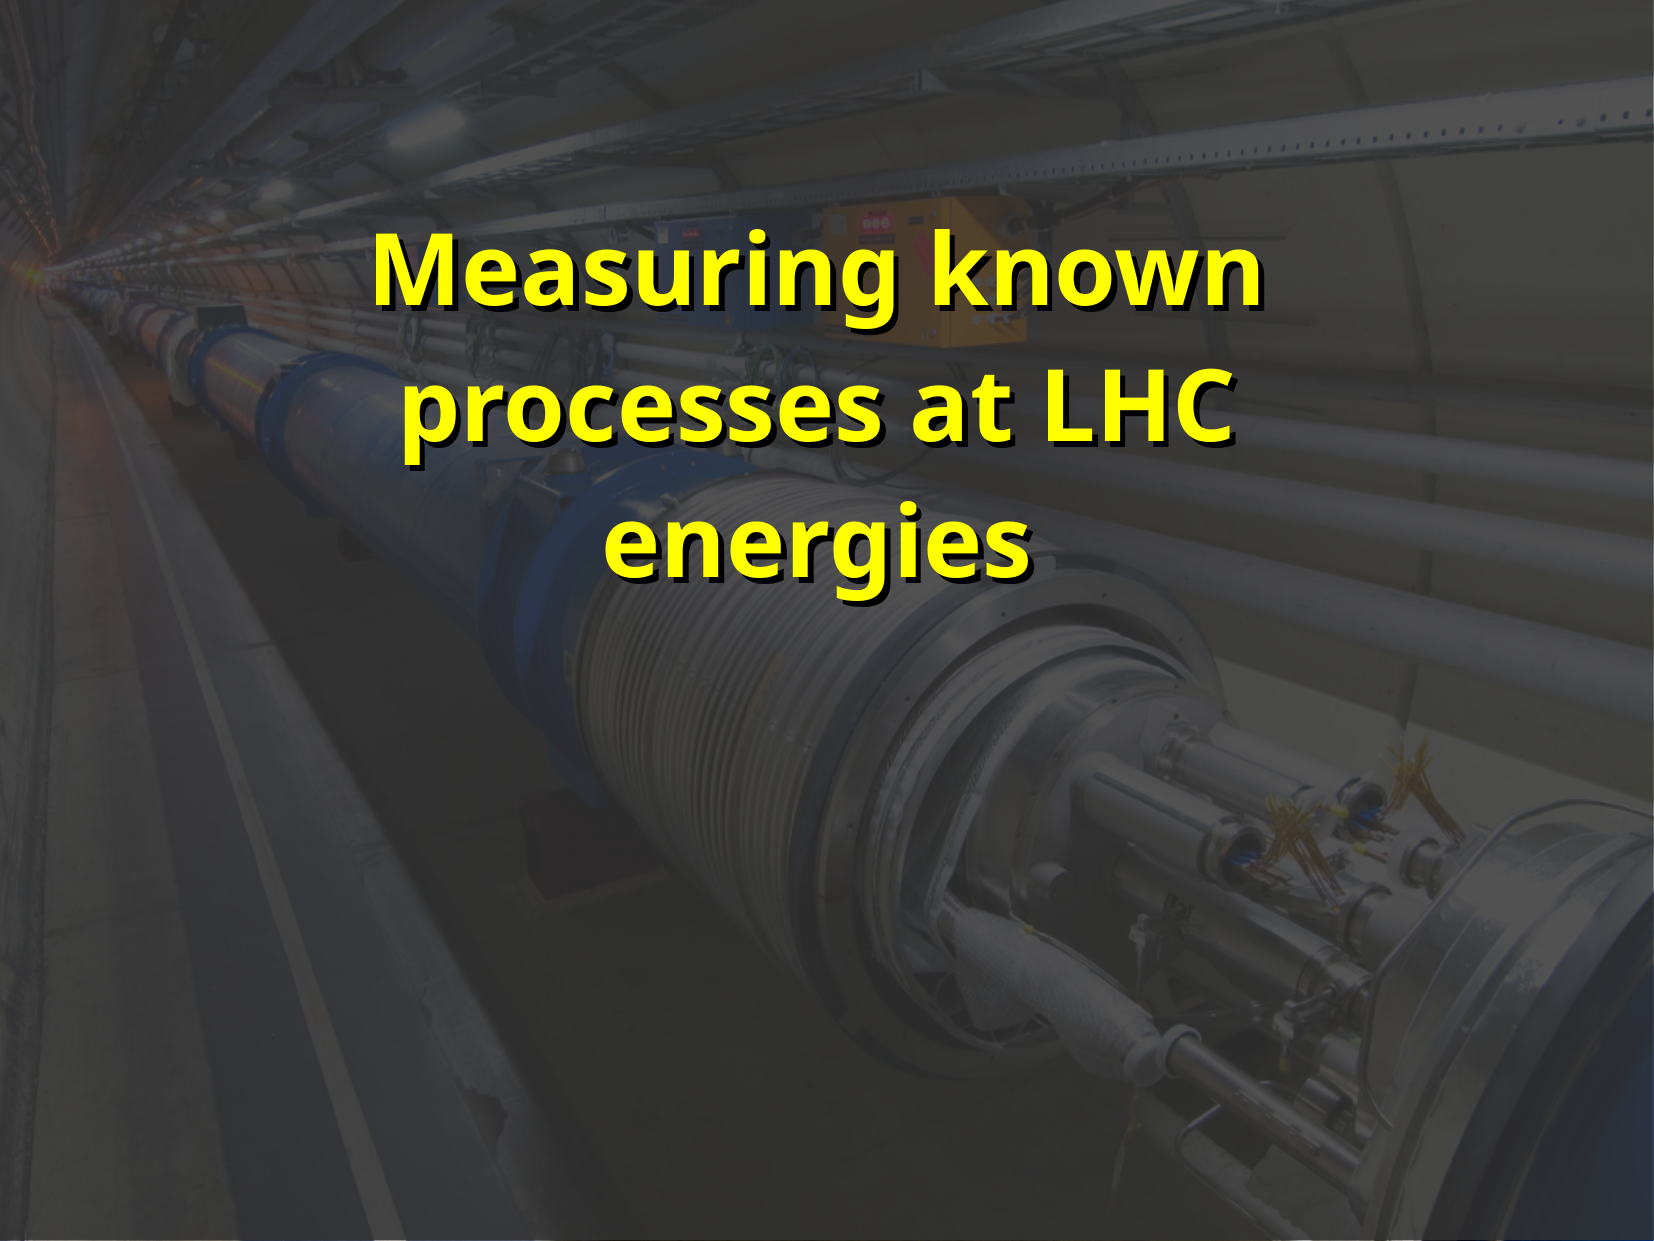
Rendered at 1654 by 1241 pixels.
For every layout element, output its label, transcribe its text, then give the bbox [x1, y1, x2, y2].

text_box Measuring known processes at LHC energies [161, 191, 1474, 439]
text_box [0, 0, 1654, 1241]
